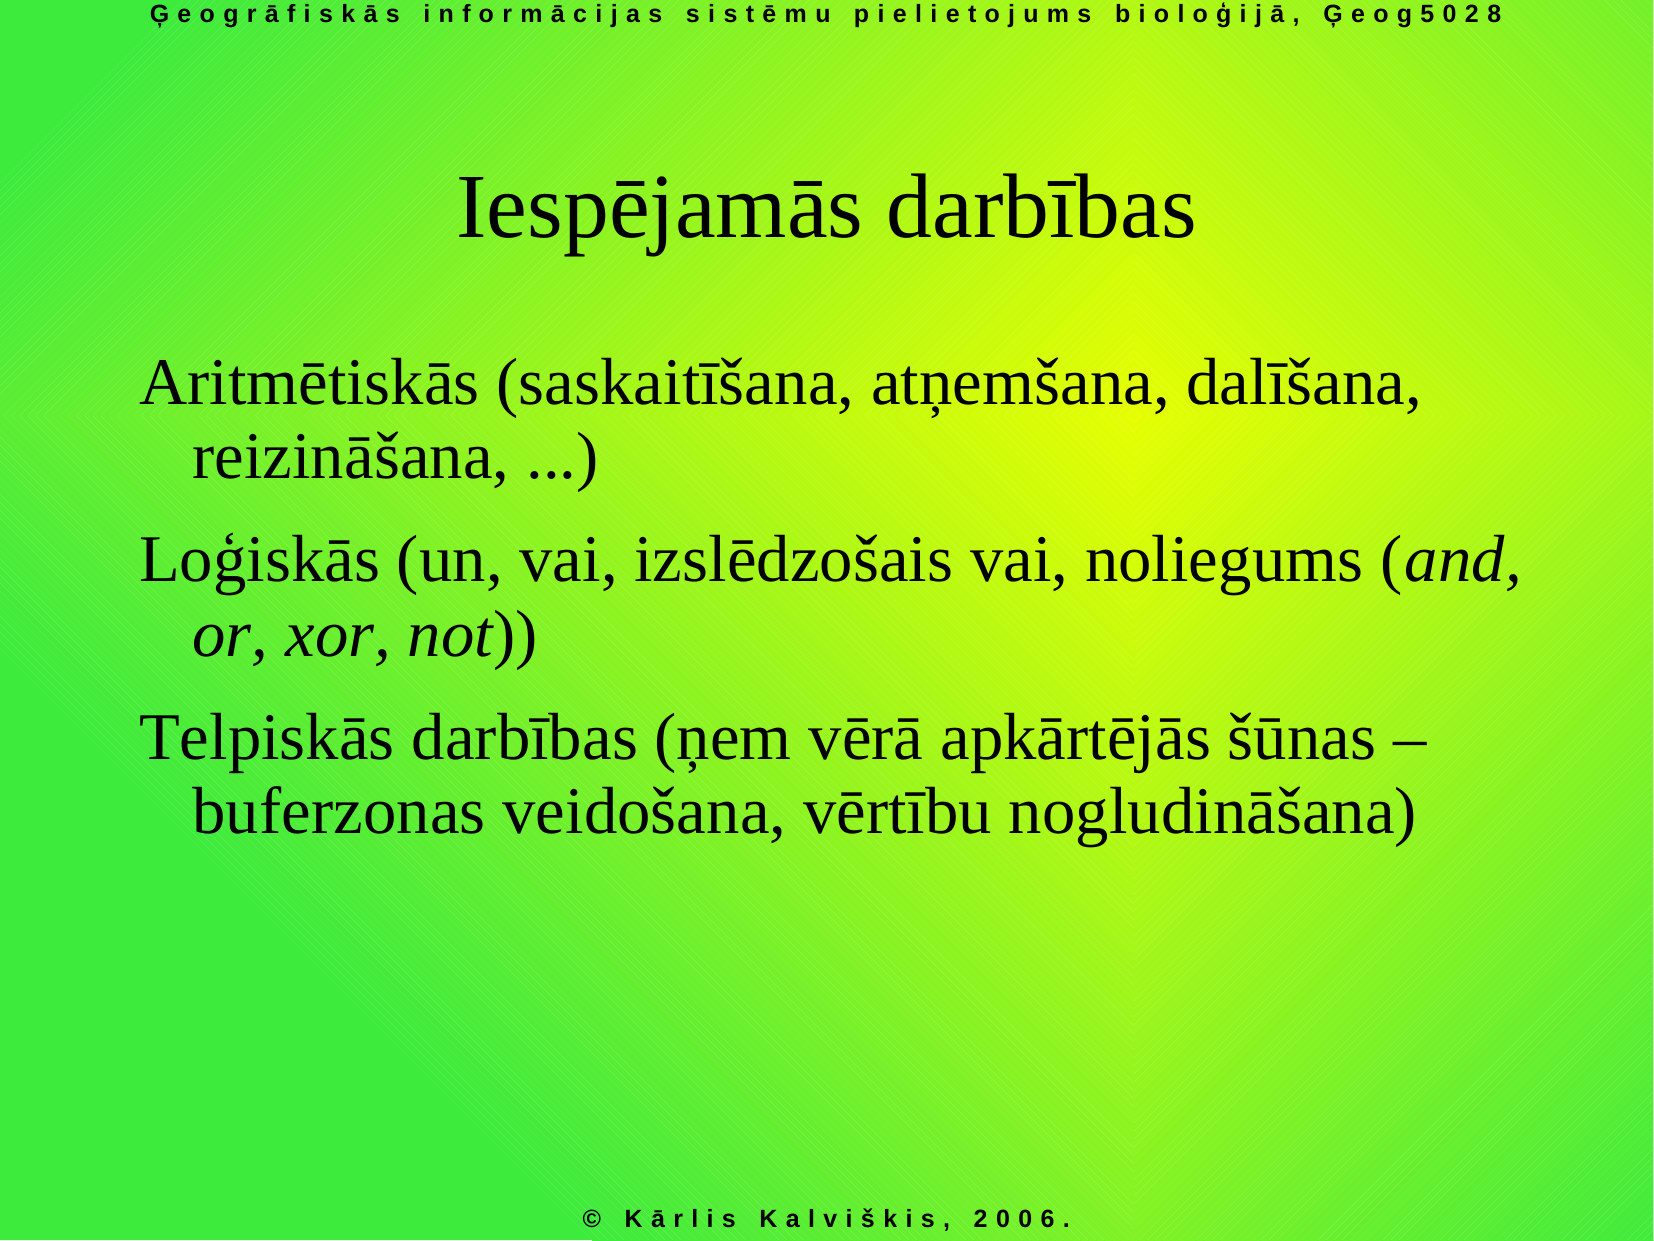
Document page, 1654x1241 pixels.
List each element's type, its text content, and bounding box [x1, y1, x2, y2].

list Aritmētiskās (saskaitīšana, atņemšana, dalīšana, reizināšana, ...) Loģiskās (un, vai, izslēdzošais vai, noliegums (and, or, xor, not)) Telpiskās darbības (ņem vērā apkārtējās šūnas – buferzonas veidošana, vērtību nogludināšana) [121, 344, 1534, 1127]
title Iespējamās darbības [121, 102, 1534, 311]
